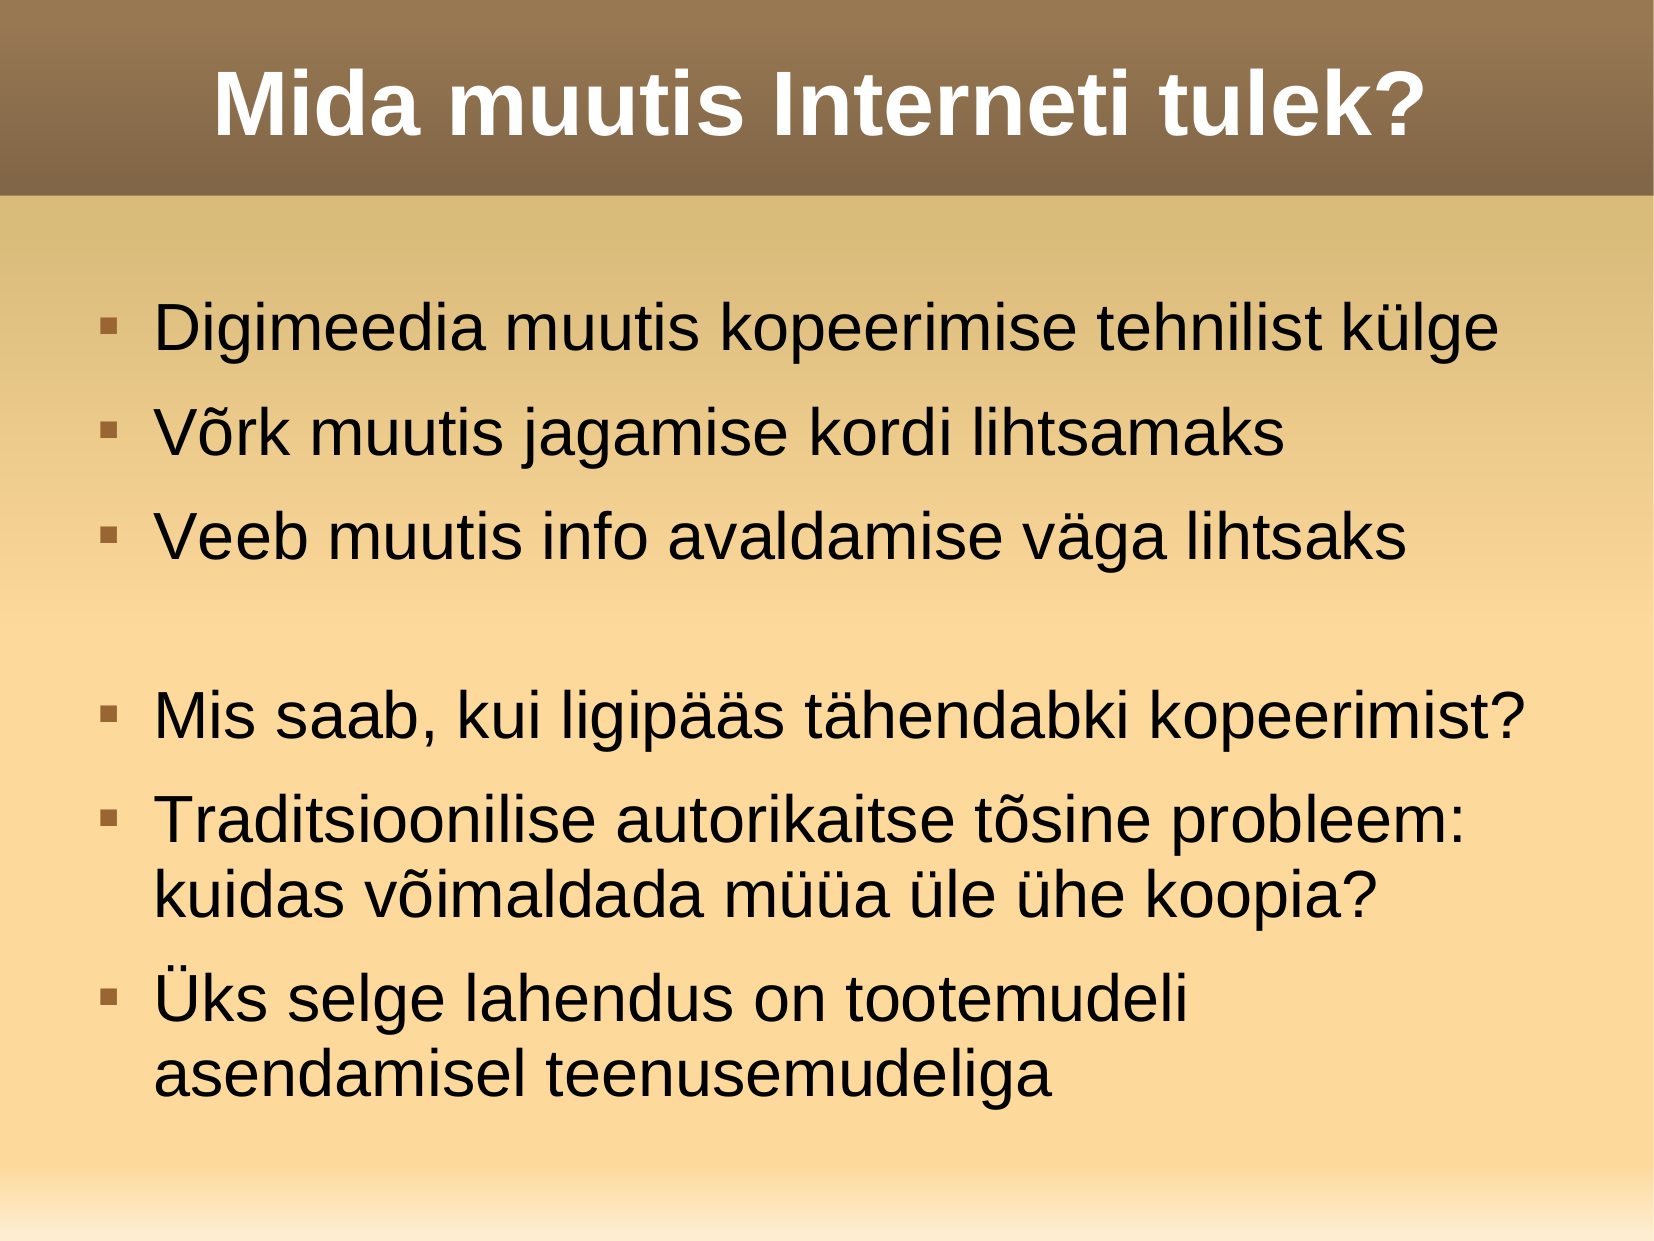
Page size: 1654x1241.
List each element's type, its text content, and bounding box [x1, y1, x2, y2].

picture [0, 0, 1654, 1241]
list Digimeedia muutis kopeerimise tehnilist külge Võrk muutis jagamise kordi lihtsamaks Veeb muutis info avaldamise väga lihtsaks Mis saab, kui ligipääs tähendabki kopeerimist? Traditsioonilise autorikaitse tõsine probleem: kuidas võimaldada müüa üle ühe koopia? Üks selge lahendus on tootemudeli asendamisel teenusemudeliga [82, 290, 1571, 1111]
title Mida muutis Interneti tulek? [76, 7, 1565, 200]
